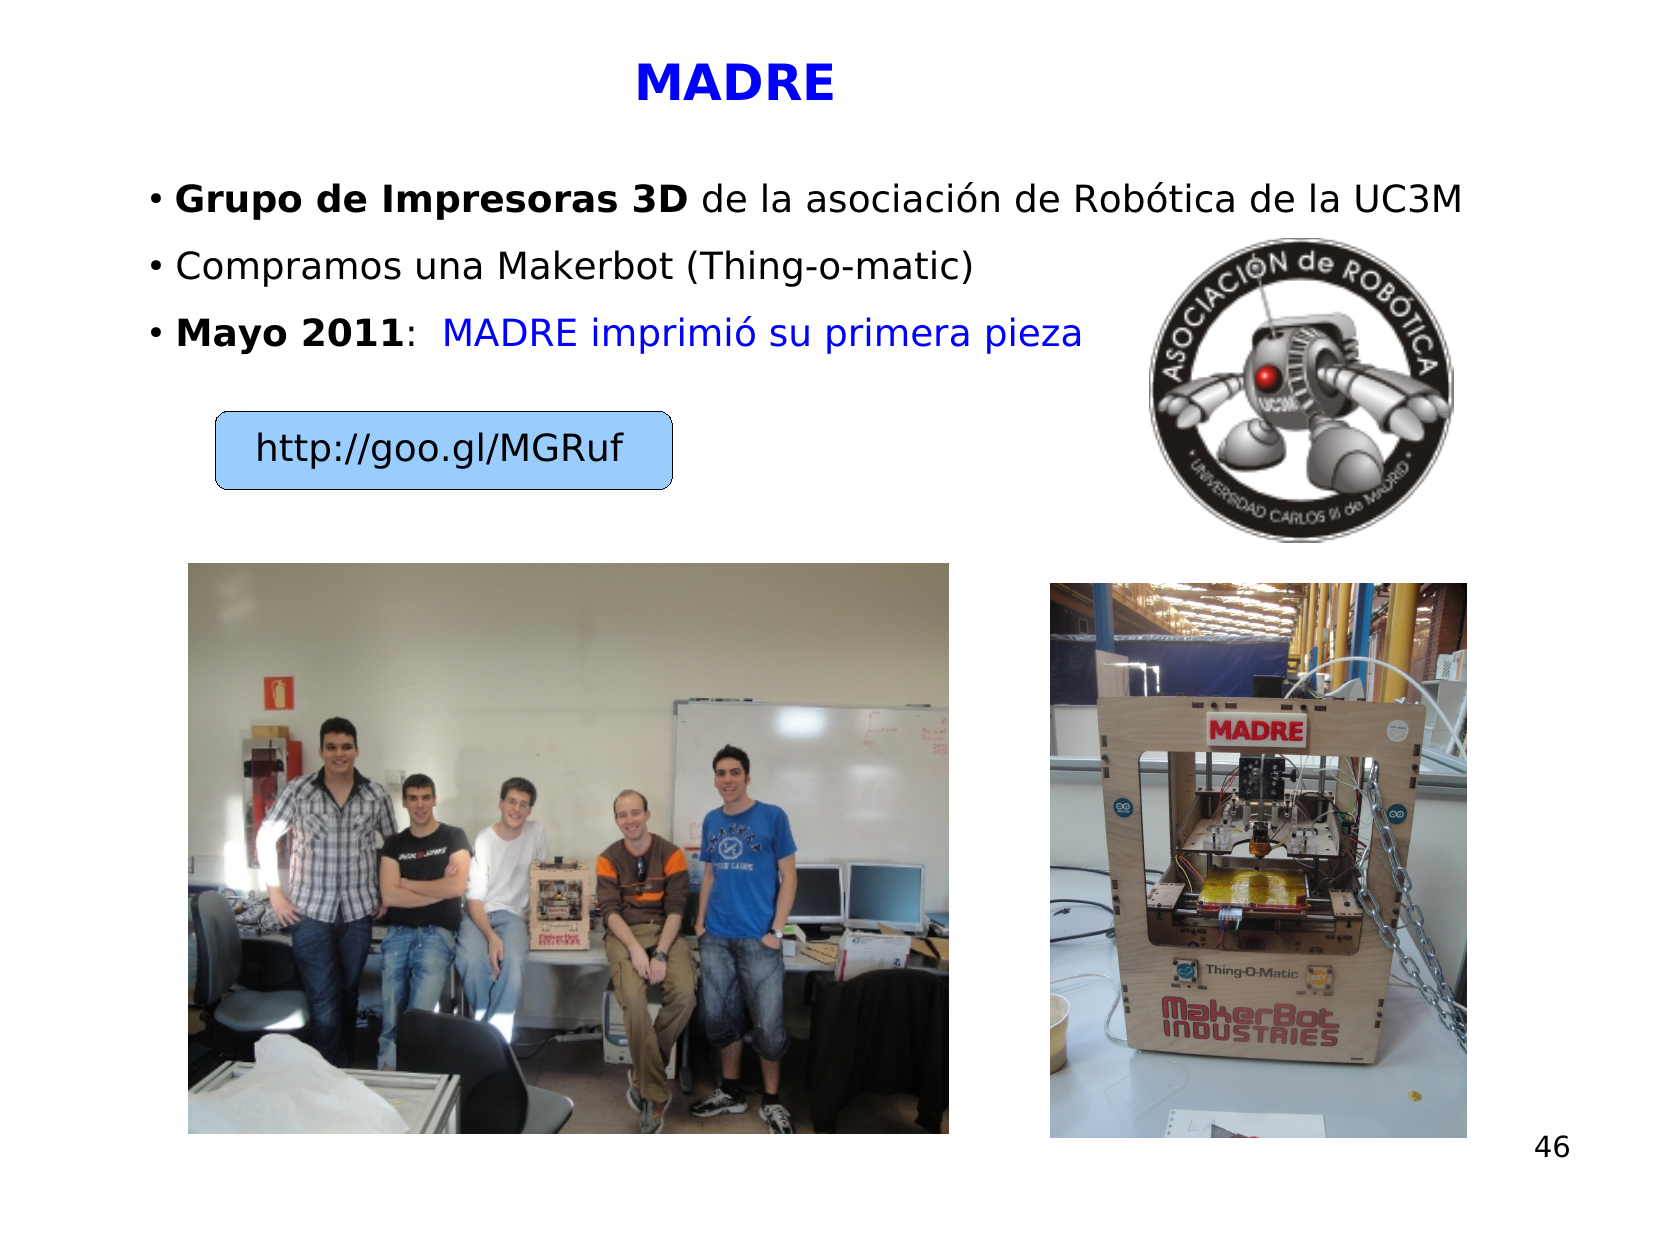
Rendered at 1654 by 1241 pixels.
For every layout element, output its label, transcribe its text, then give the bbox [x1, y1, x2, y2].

picture [188, 563, 949, 1134]
text_box [215, 411, 673, 490]
text_box http://goo.gl/MGRuf [240, 419, 648, 478]
text_box Grupo de Impresoras 3D de la asociación de Robótica de la UC3M Compramos una Makerbot (Thing-o-matic) Mayo 2011: MADRE imprimió su primera pieza [134, 170, 1525, 364]
picture [1050, 583, 1467, 1138]
picture [1149, 238, 1454, 543]
text_box MADRE [619, 46, 936, 120]
